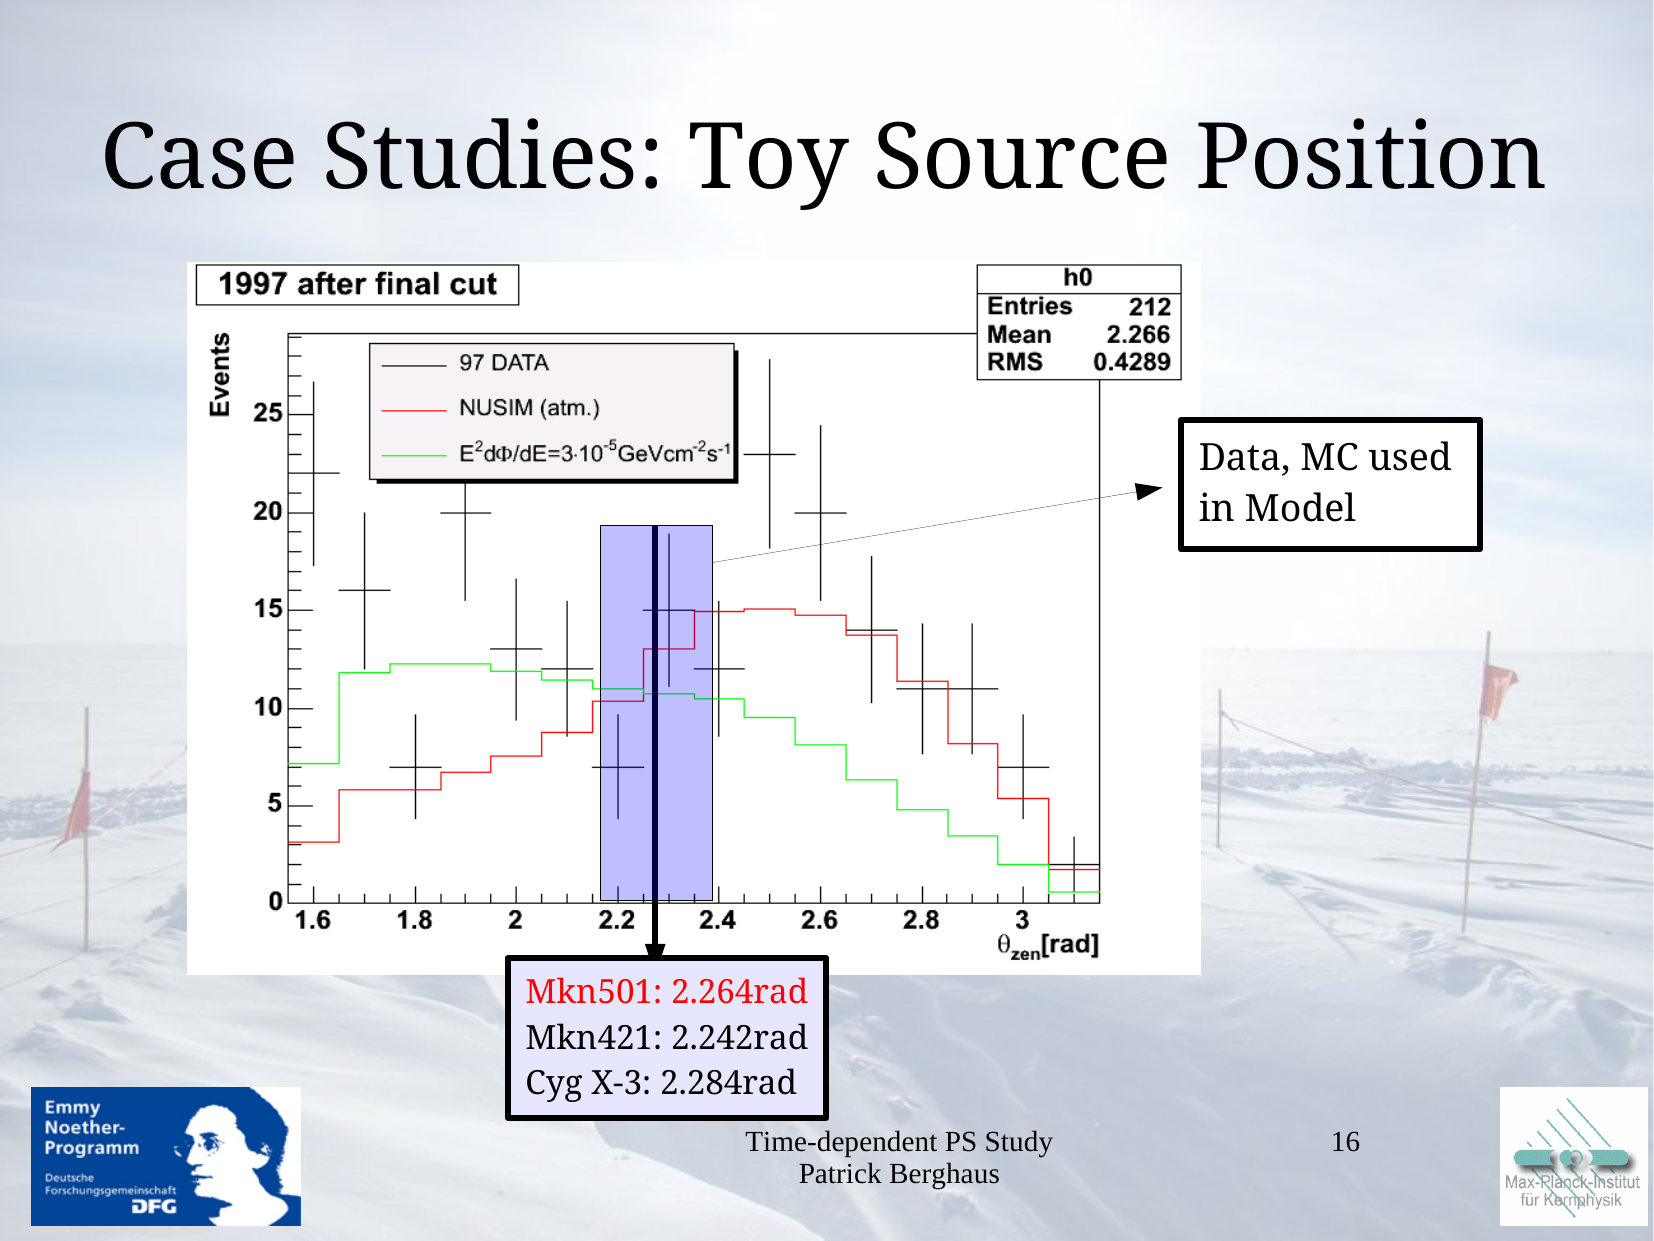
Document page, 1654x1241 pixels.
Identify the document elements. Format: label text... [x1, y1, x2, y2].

text_box Data, MC used in Model [1181, 419, 1475, 550]
text_box Mkn501: 2.264rad Mkn421: 2.242rad Cyg X-3: 2.284rad [507, 958, 799, 1118]
picture [31, 1087, 301, 1226]
picture [187, 262, 1201, 976]
title Case Studies: Toy Source Position [75, 49, 1576, 257]
picture [1500, 1087, 1648, 1226]
text_box [600, 525, 713, 901]
